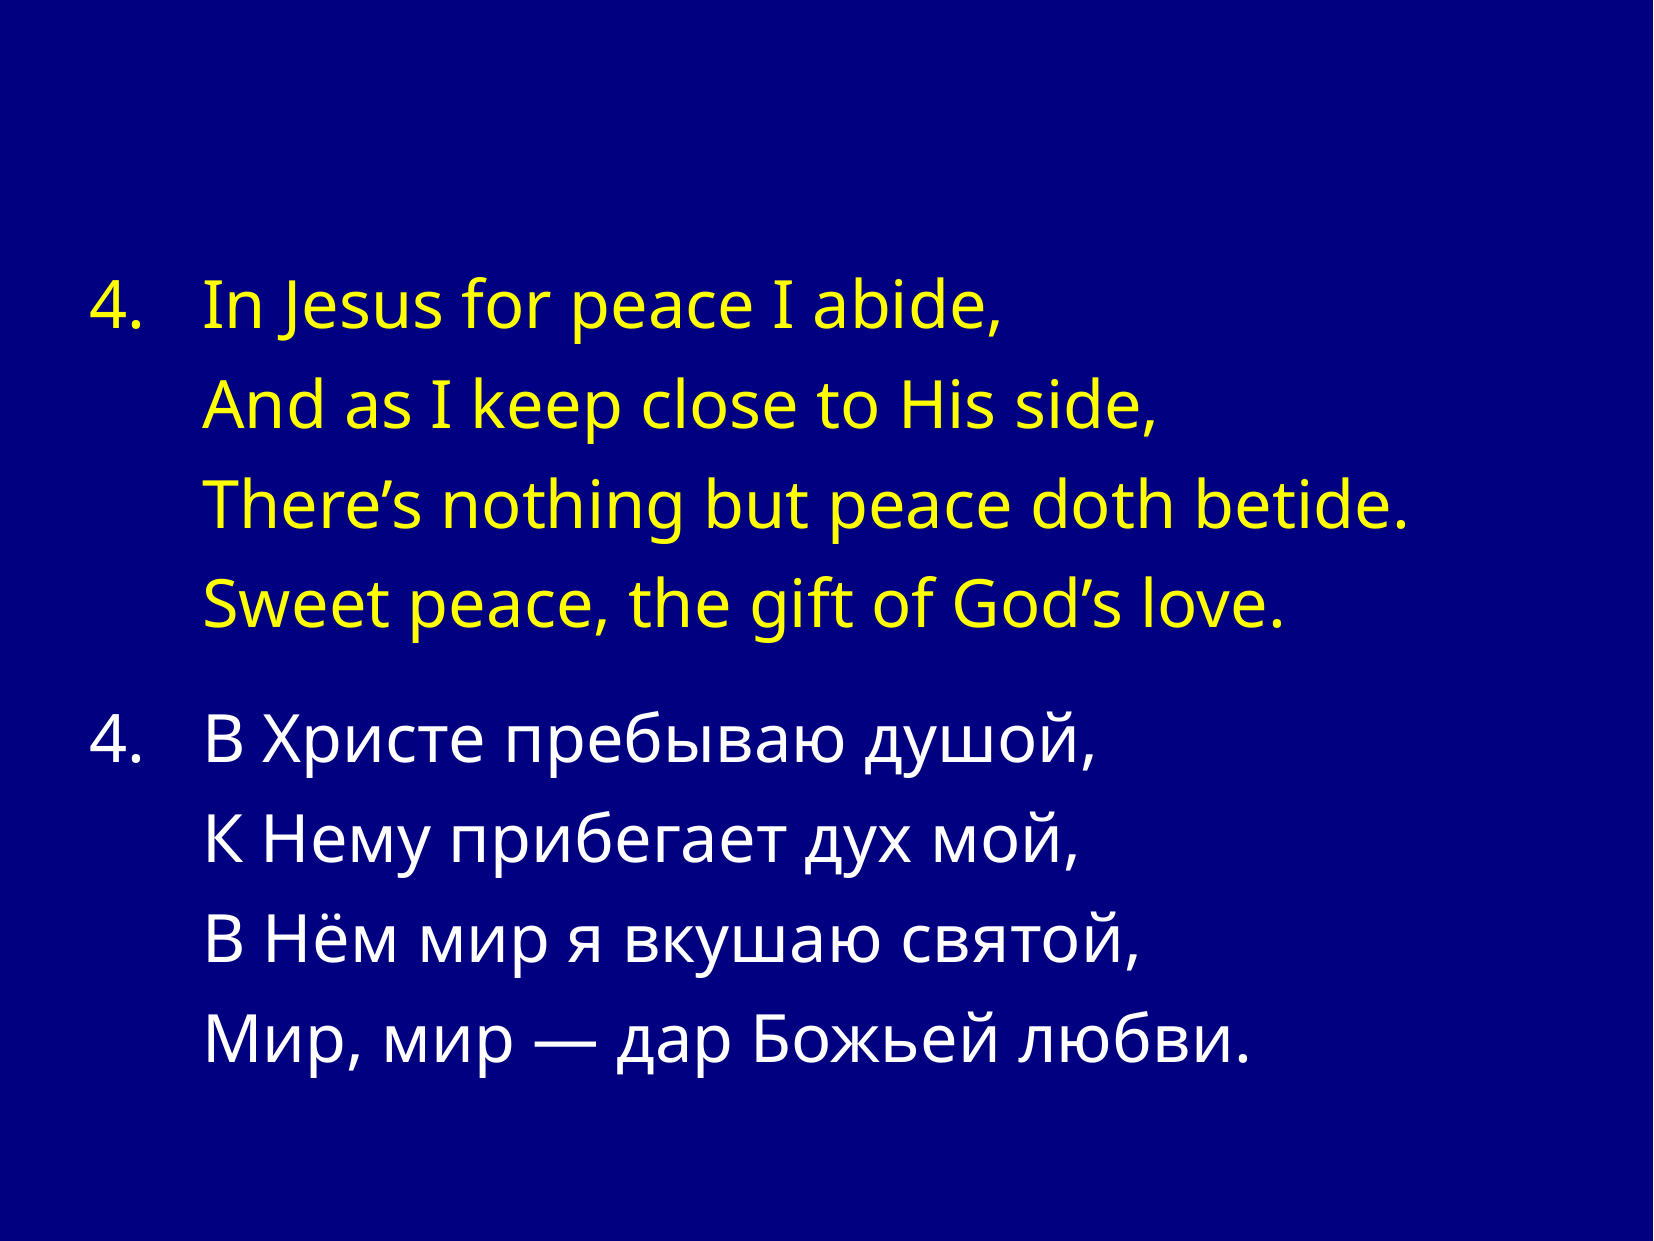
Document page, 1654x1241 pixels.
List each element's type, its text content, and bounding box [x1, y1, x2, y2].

text_box 4. В Христе пребываю душой, К Нему прибегает дух мой, В Нём мир я вкушаю святой, Мир, мир — дар Божьей любви. [75, 675, 1576, 1163]
text_box 4. In Jesus for peace I abide, And as I keep close to His side, There’s nothing but peace doth betide. Sweet peace, the gift of God’s love. [75, 150, 1576, 675]
